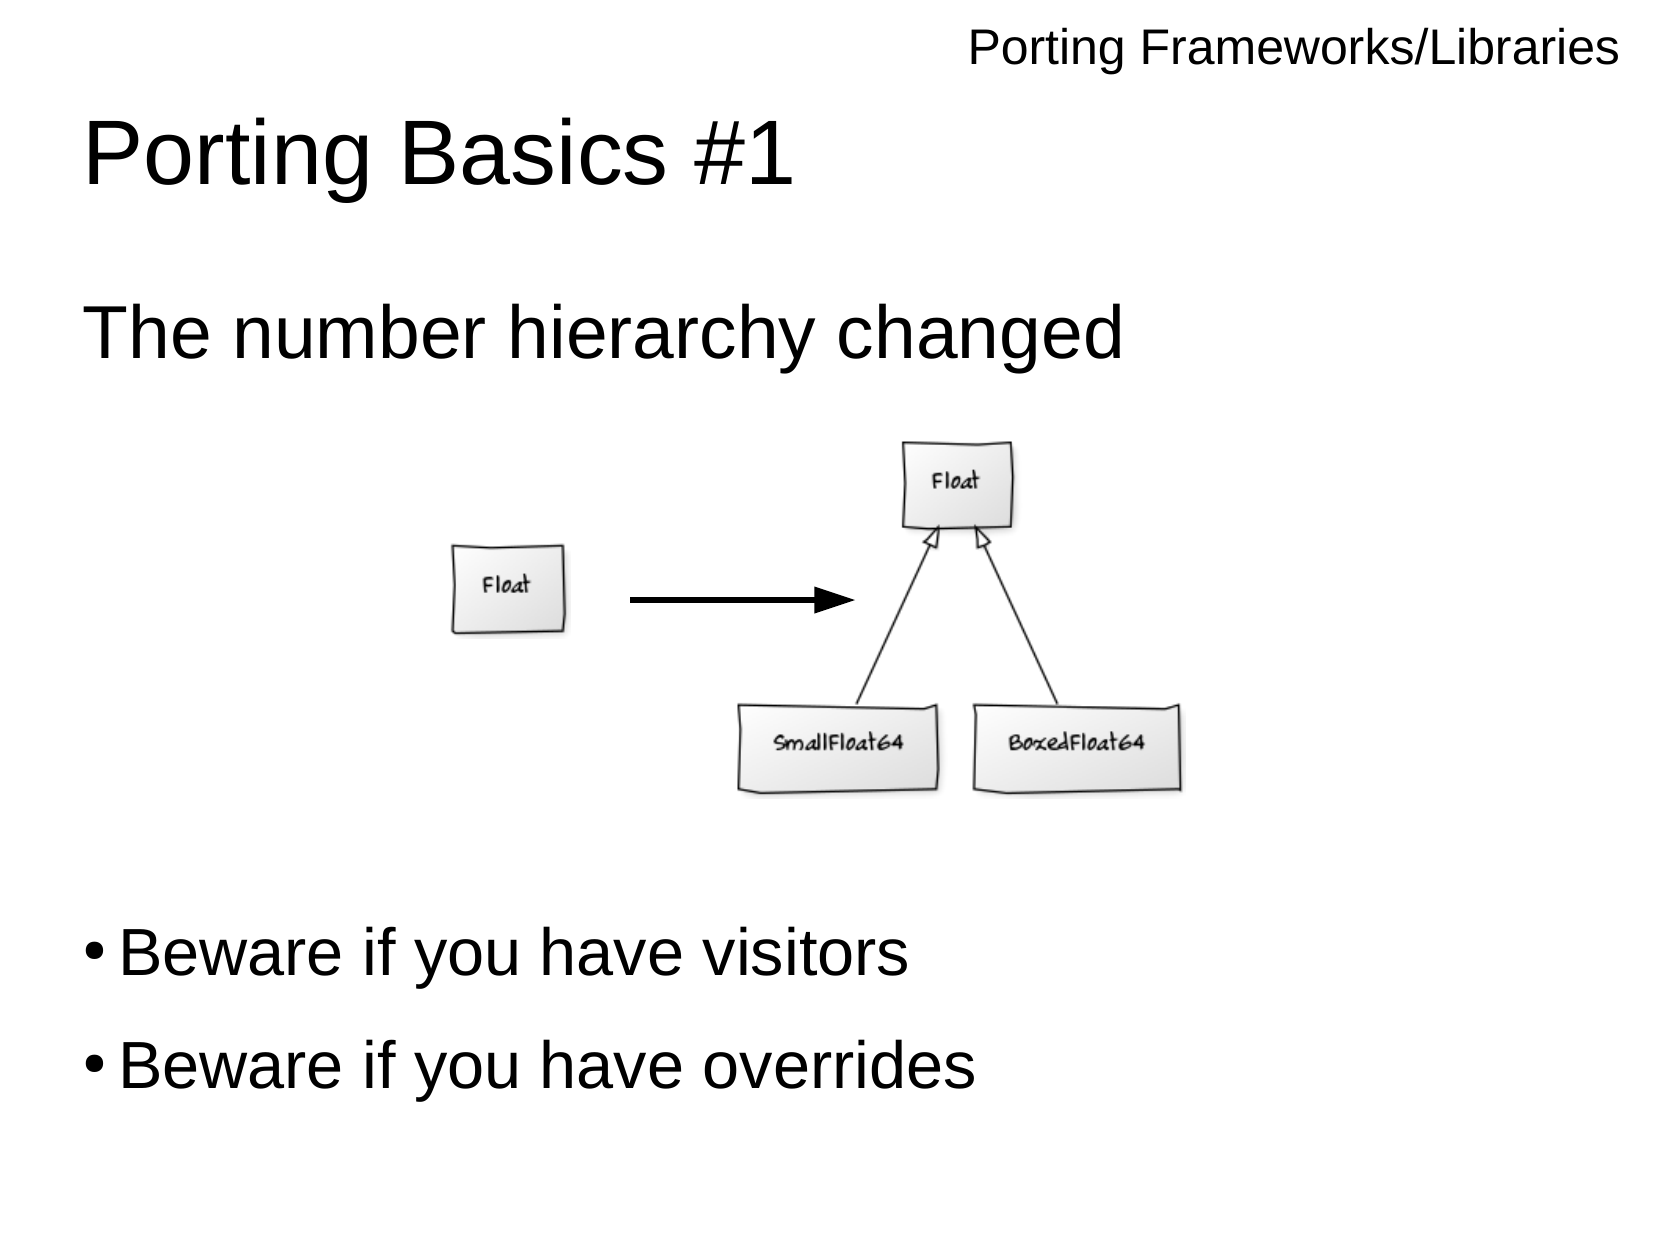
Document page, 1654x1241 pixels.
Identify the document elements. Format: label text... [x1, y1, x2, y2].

picture [445, 539, 571, 639]
picture [730, 434, 1186, 800]
title Porting Basics #1 [82, 49, 1571, 257]
text_box Porting Frameworks/Libraries [952, 19, 1636, 76]
subtitle The number hierarchy changed Beware if you have visitors Beware if you have overrides [82, 290, 1571, 1103]
